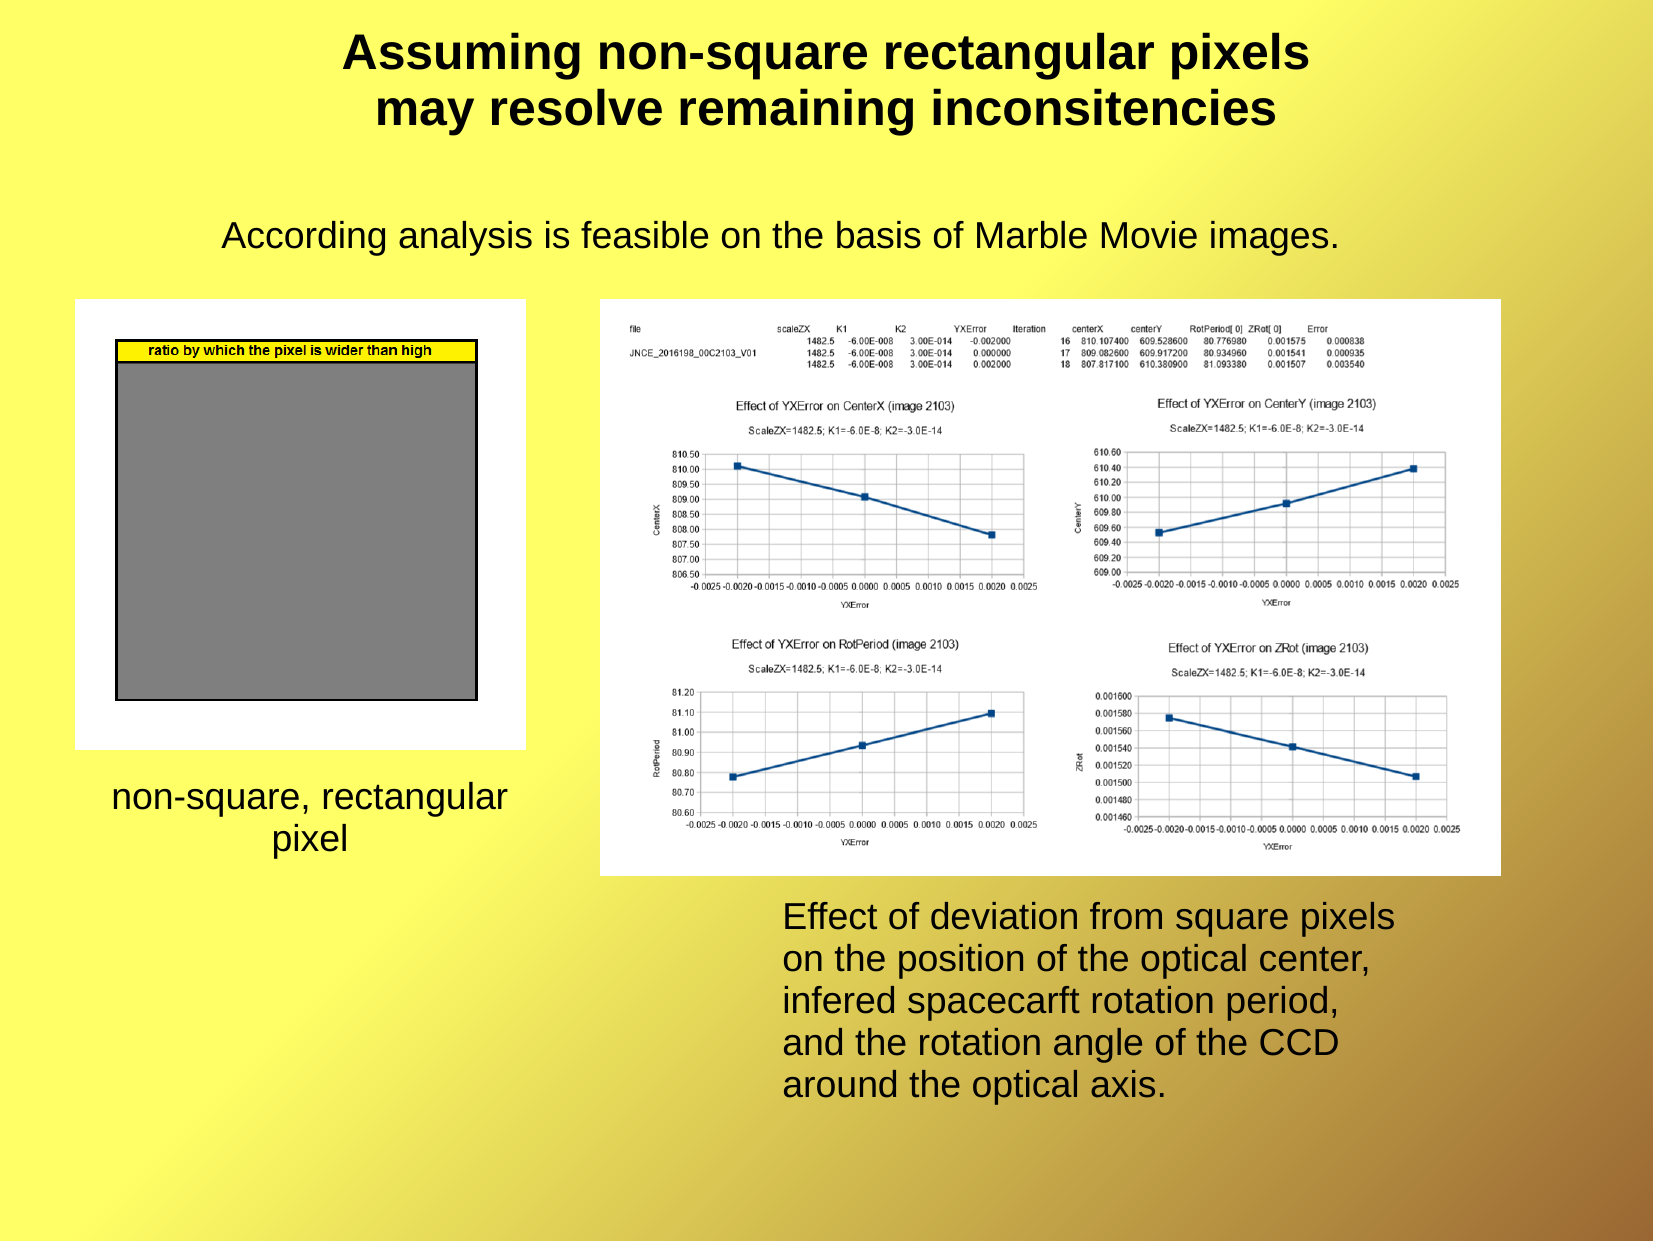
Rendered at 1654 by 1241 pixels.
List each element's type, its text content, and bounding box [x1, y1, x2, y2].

text_box non-square, rectangular pixel [88, 767, 532, 867]
text_box According analysis is feasible on the basis of Marble Movie images. [206, 206, 1477, 277]
picture [600, 299, 1501, 877]
text_box Effect of deviation from square pixels on the position of the optical center, infered spacecarft rotation period, and the rotation angle of the CCD around the optical axis. [767, 888, 1418, 1114]
picture [75, 299, 526, 751]
text_box Assuming non-square rectangular pixels may resolve remaining inconsitencies [0, 16, 1653, 146]
